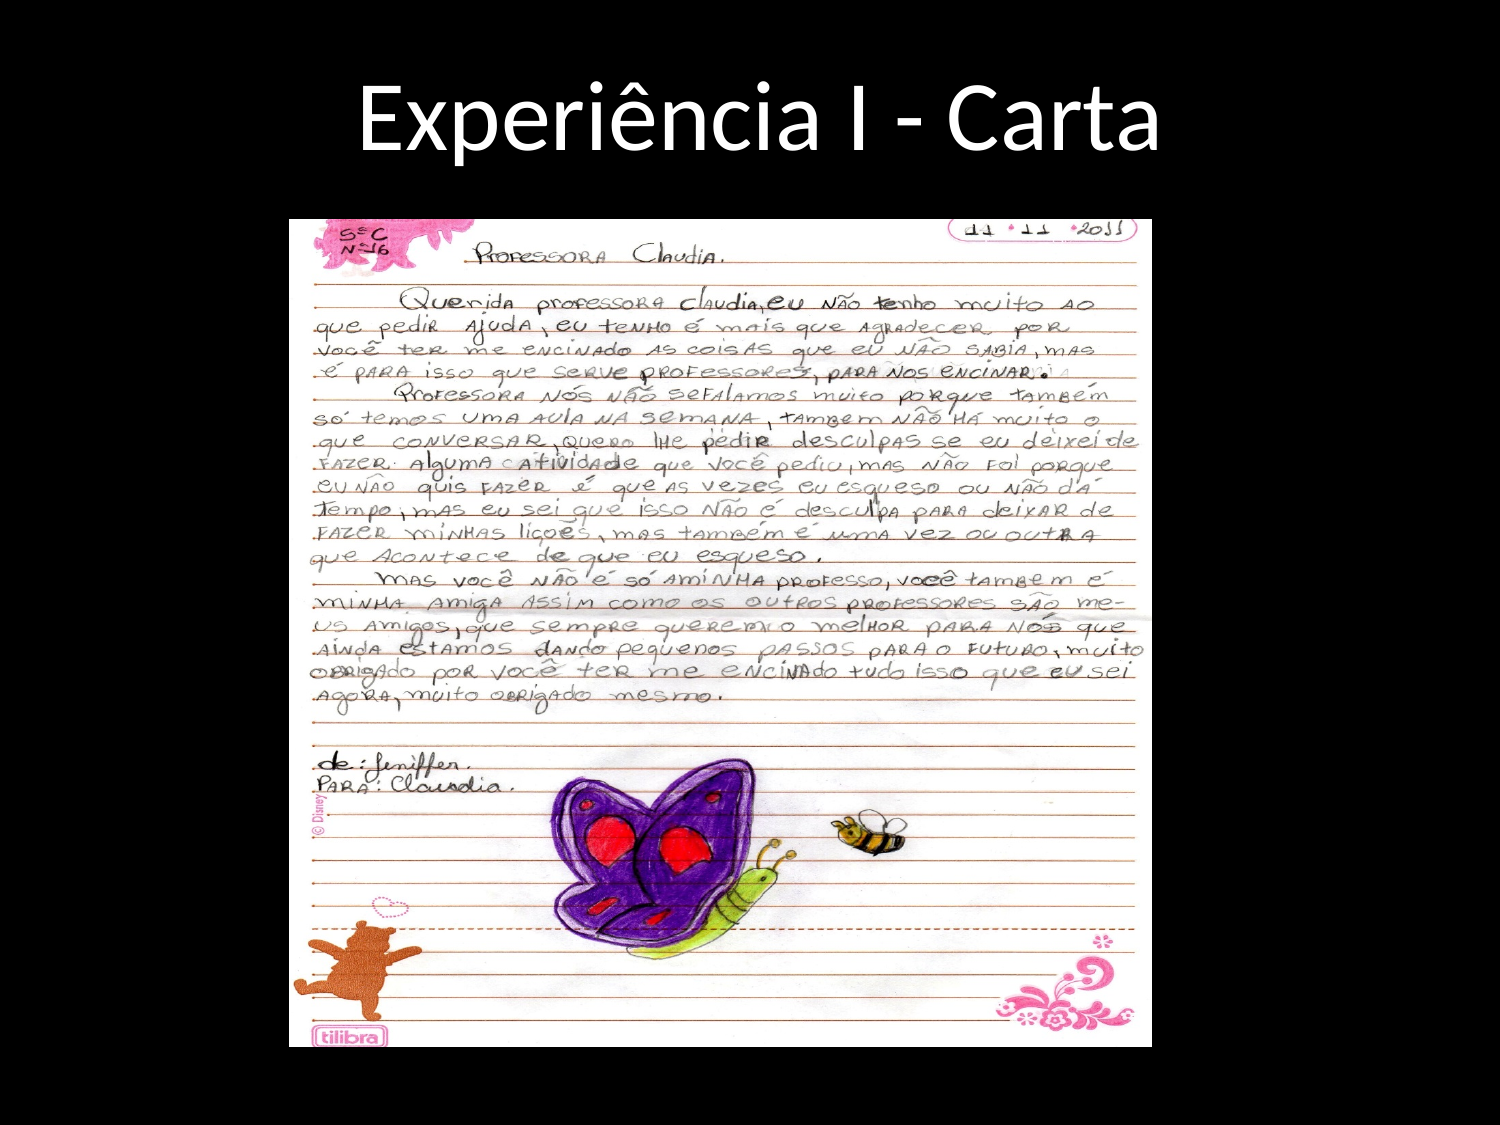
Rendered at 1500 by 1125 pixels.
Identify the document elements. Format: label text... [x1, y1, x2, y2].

picture [289, 219, 1152, 1047]
list Experiência I - Carta [64, 42, 1400, 291]
